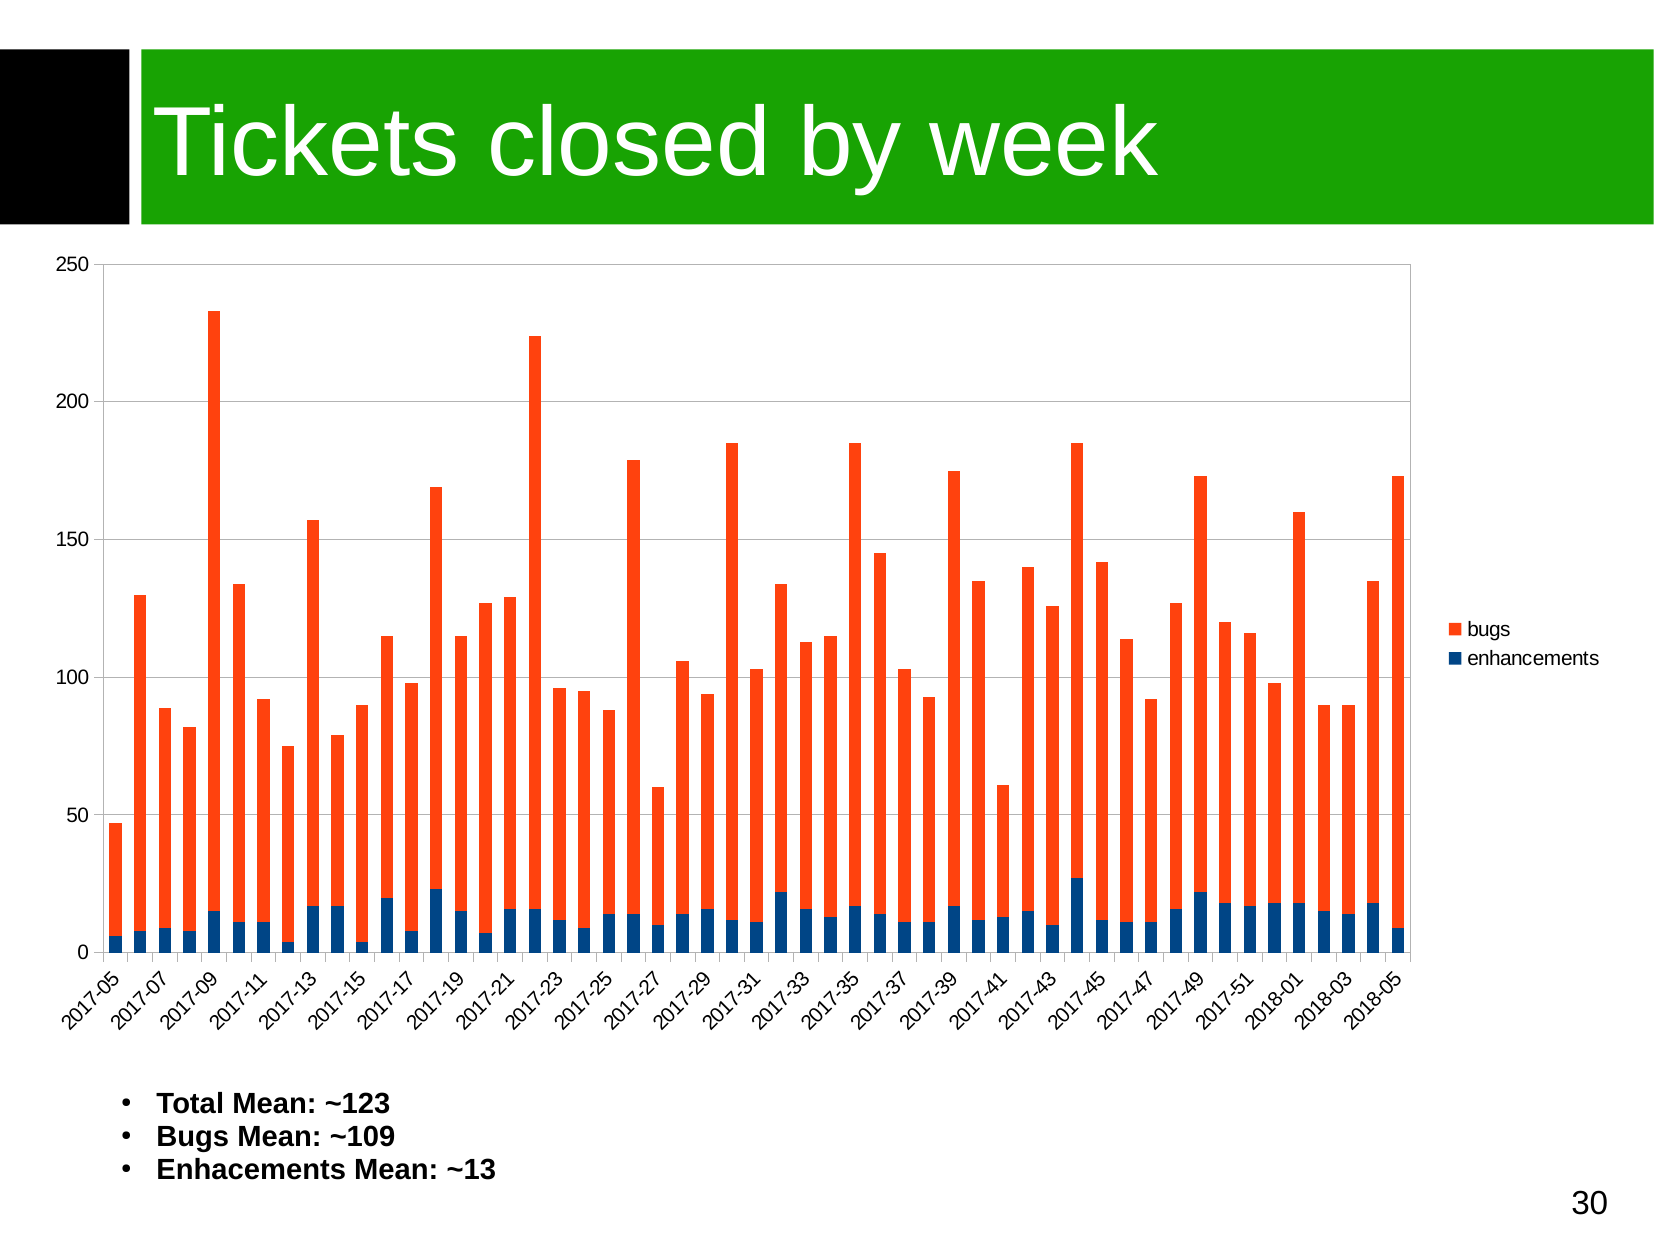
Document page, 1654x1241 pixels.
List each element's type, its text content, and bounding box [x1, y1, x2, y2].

title Tickets closed by week [152, 72, 1654, 211]
text_box Total Mean: ~123 Bugs Mean: ~109 Enhacements Mean: ~13 [106, 1079, 532, 1193]
chart [23, 236, 1620, 1052]
